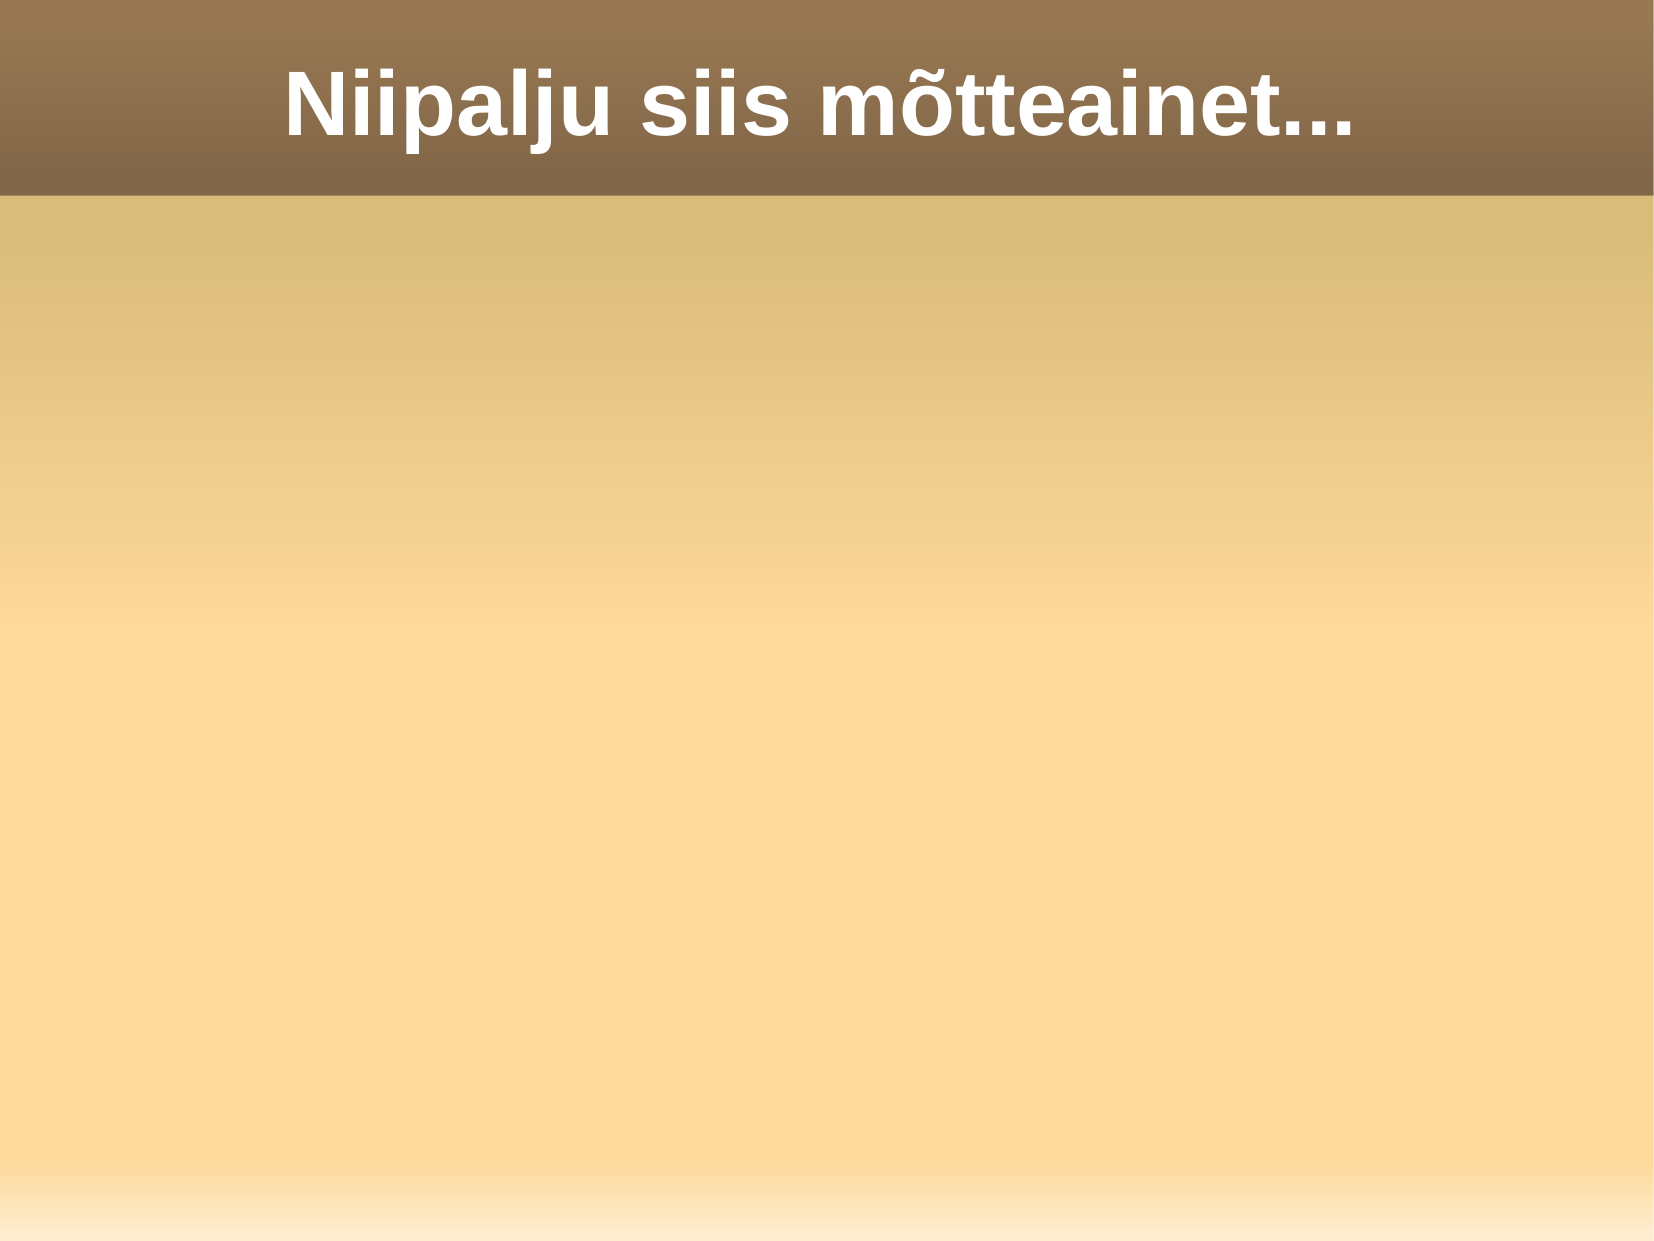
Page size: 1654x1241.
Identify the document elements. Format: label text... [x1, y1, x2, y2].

picture [0, 0, 1654, 1241]
title Niipalju siis mõtteainet... [76, 0, 1565, 208]
